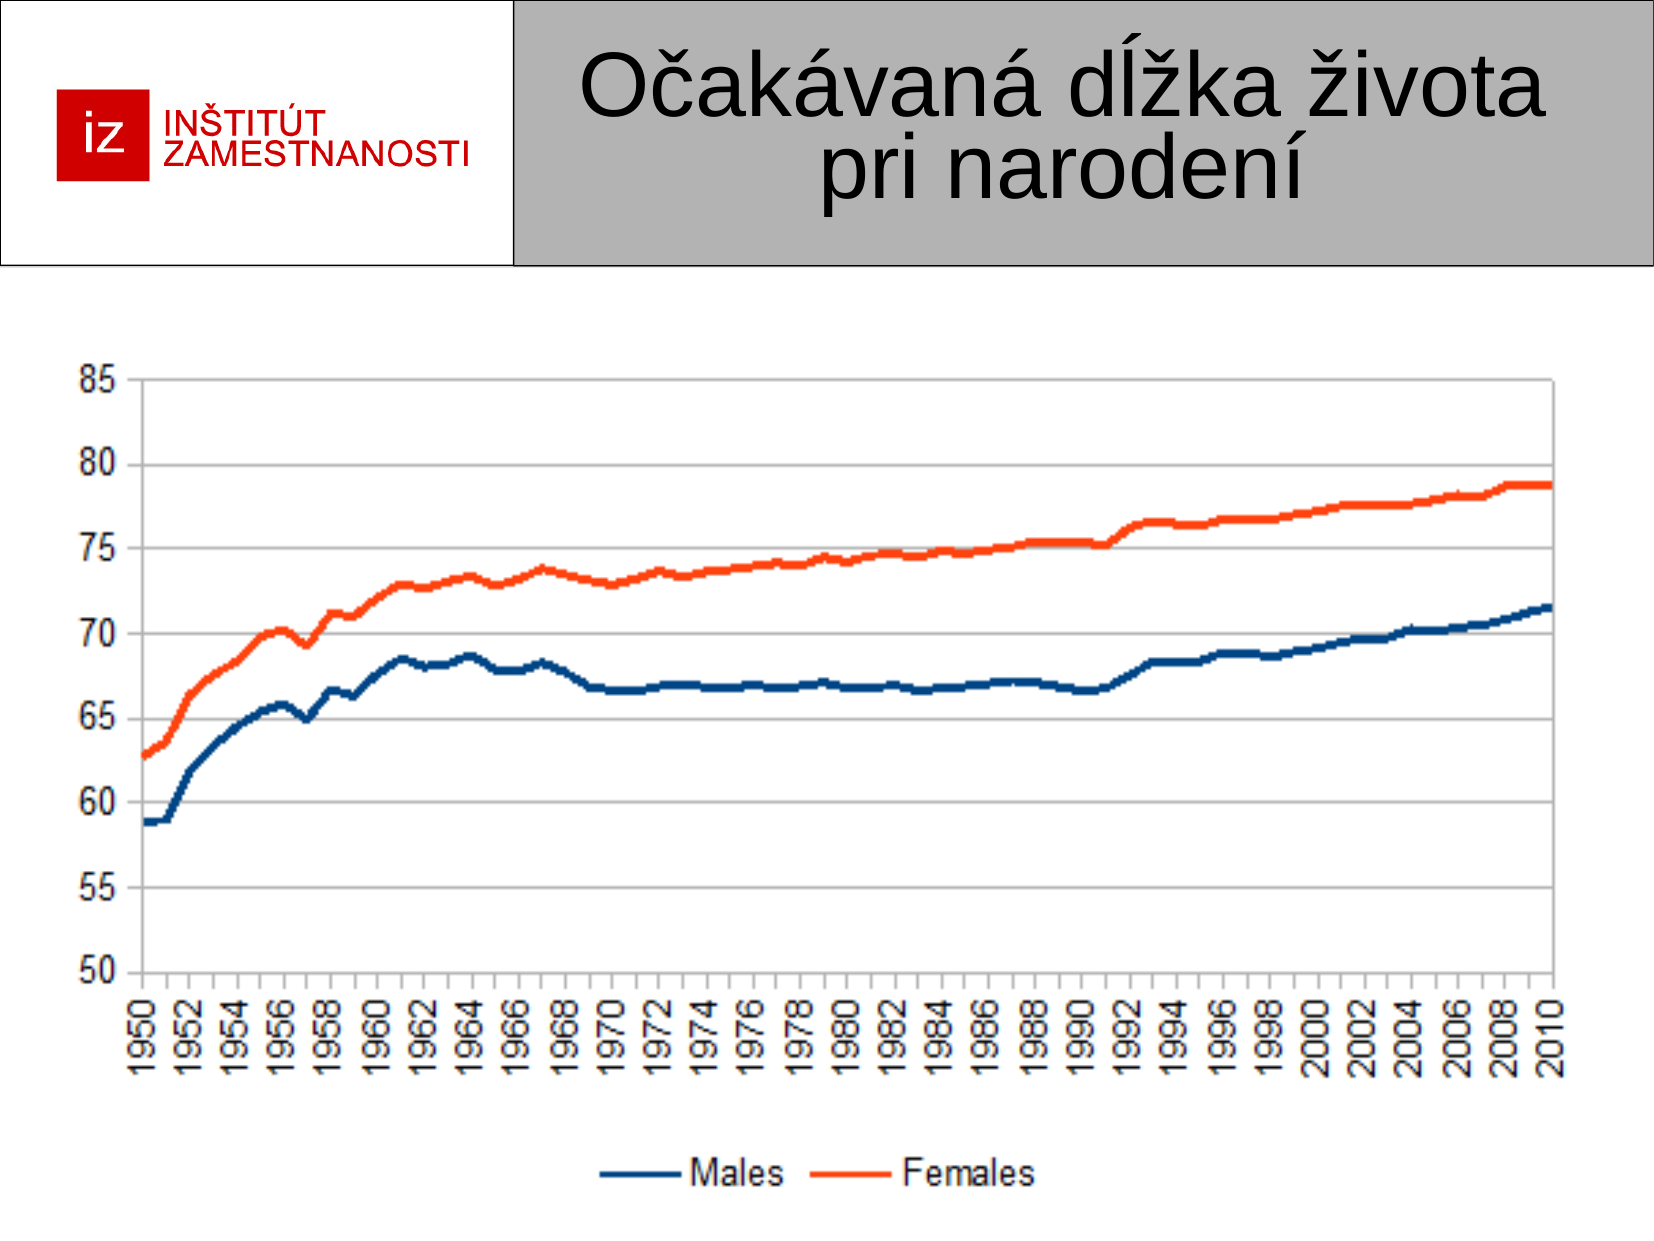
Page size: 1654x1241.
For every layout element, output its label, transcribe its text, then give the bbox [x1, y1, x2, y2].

picture [5, 8, 512, 257]
picture [0, 265, 1654, 1241]
title Očakávaná dĺžka života pri narodení [561, 29, 1565, 237]
